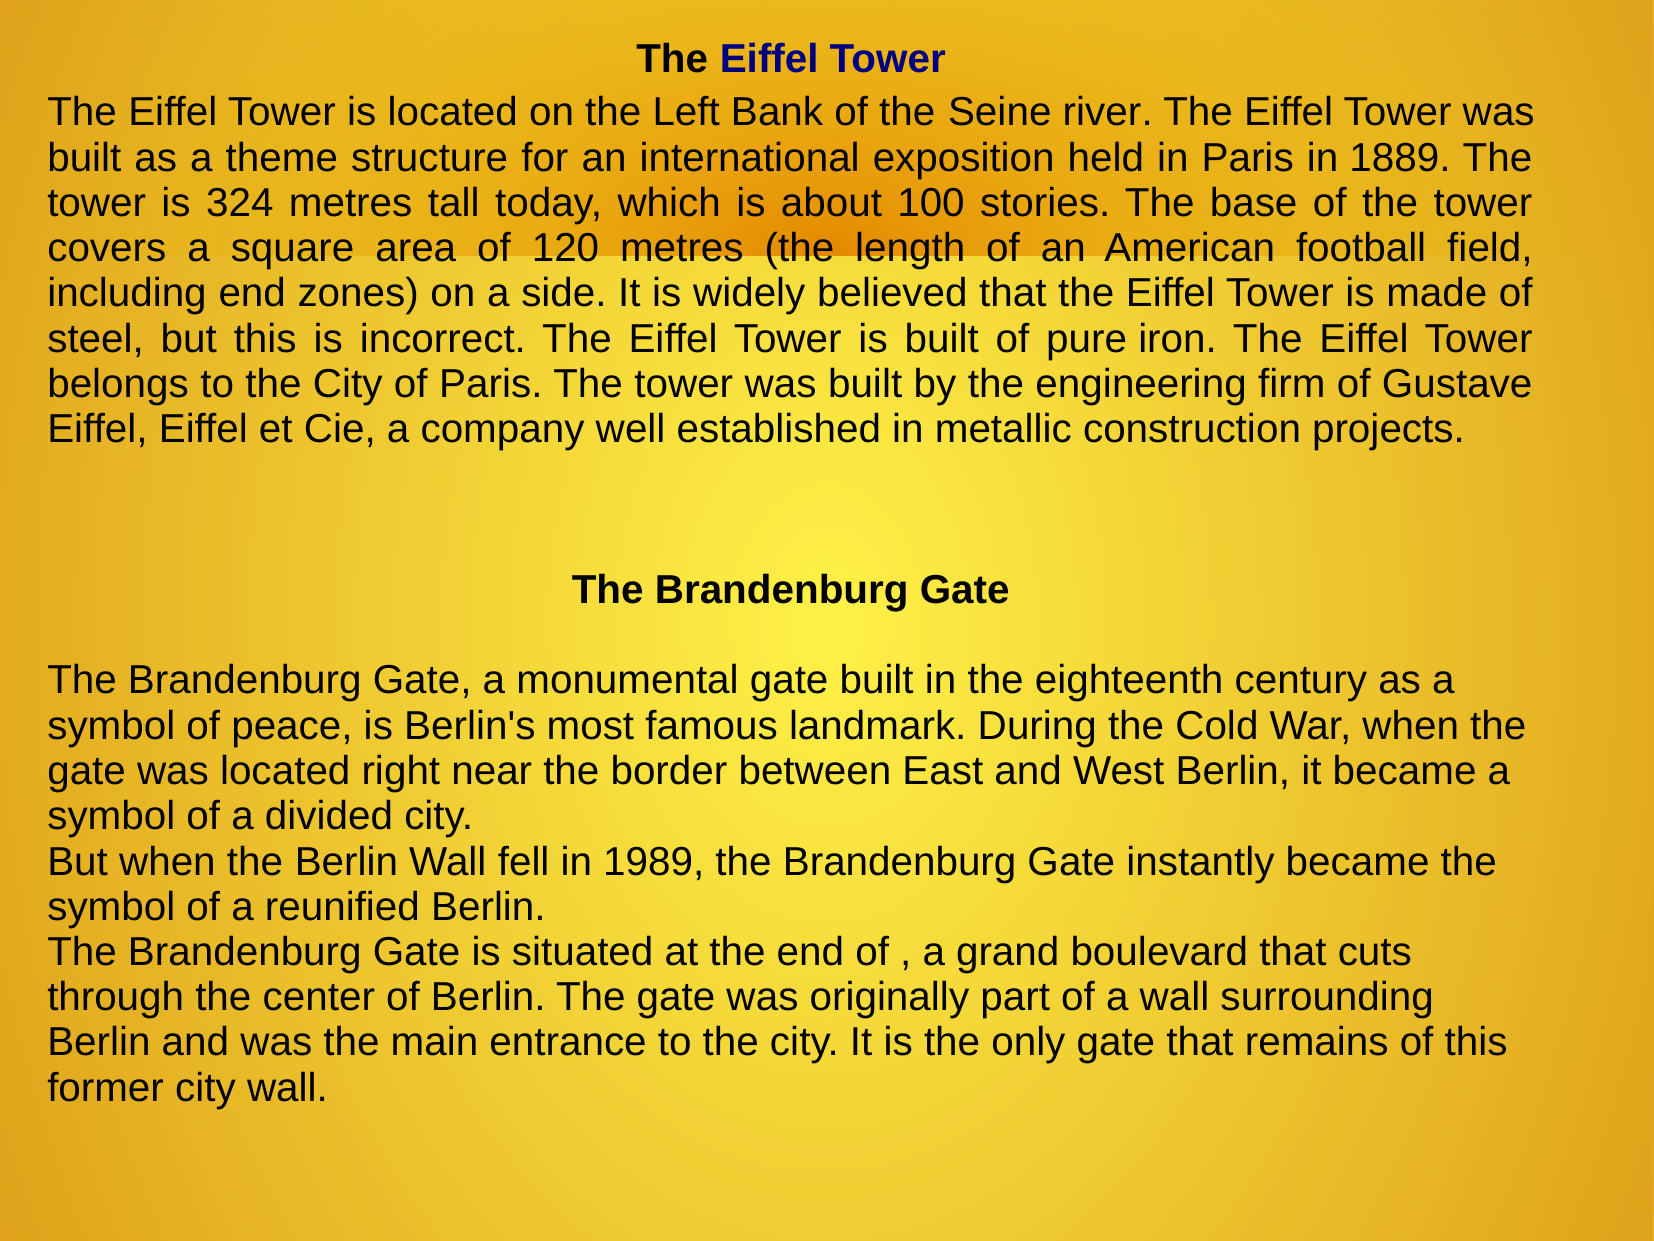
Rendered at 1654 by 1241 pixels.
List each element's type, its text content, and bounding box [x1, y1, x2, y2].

list The Eiffel Tower The Eiffel Tower is located on the Left Bank of the Seine river. The Eiffel Tower was built as a theme structure for an international exposition held in Paris in 1889. The tower is 324 metres tall today, which is about 100 stories. The base of the tower covers a square area of 120 metres (the length of an American football field, including end zones) on a side. It is widely believed that the Eiffel Tower is made of steel, but this is incorrect. The Eiffel Tower is built of pure iron. The Eiffel Tower belongs to the City of Paris. The tower was built by the engineering firm of Gustave Eiffel, Eiffel et Cie, a company well established in metallic construction projects. The Brandenburg Gate The Brandenburg Gate, a monumental gate built in the eighteenth century as a symbol of peace, is Berlin's most famous landmark. During the Cold War, when the gate was located right near the border between East and West Berlin, it became a symbol of a divided city. But when the Berlin Wall fell in 1989, the Brandenburg Gate instantly became the symbol of a reunified Berlin. The Brandenburg Gate is situated at the end of , a grand boulevard that cuts through the center of Berlin. The gate was originally part of a wall surrounding Berlin and was the main entrance to the city. It is the only gate that remains of this former city wall. [47, 35, 1536, 1123]
